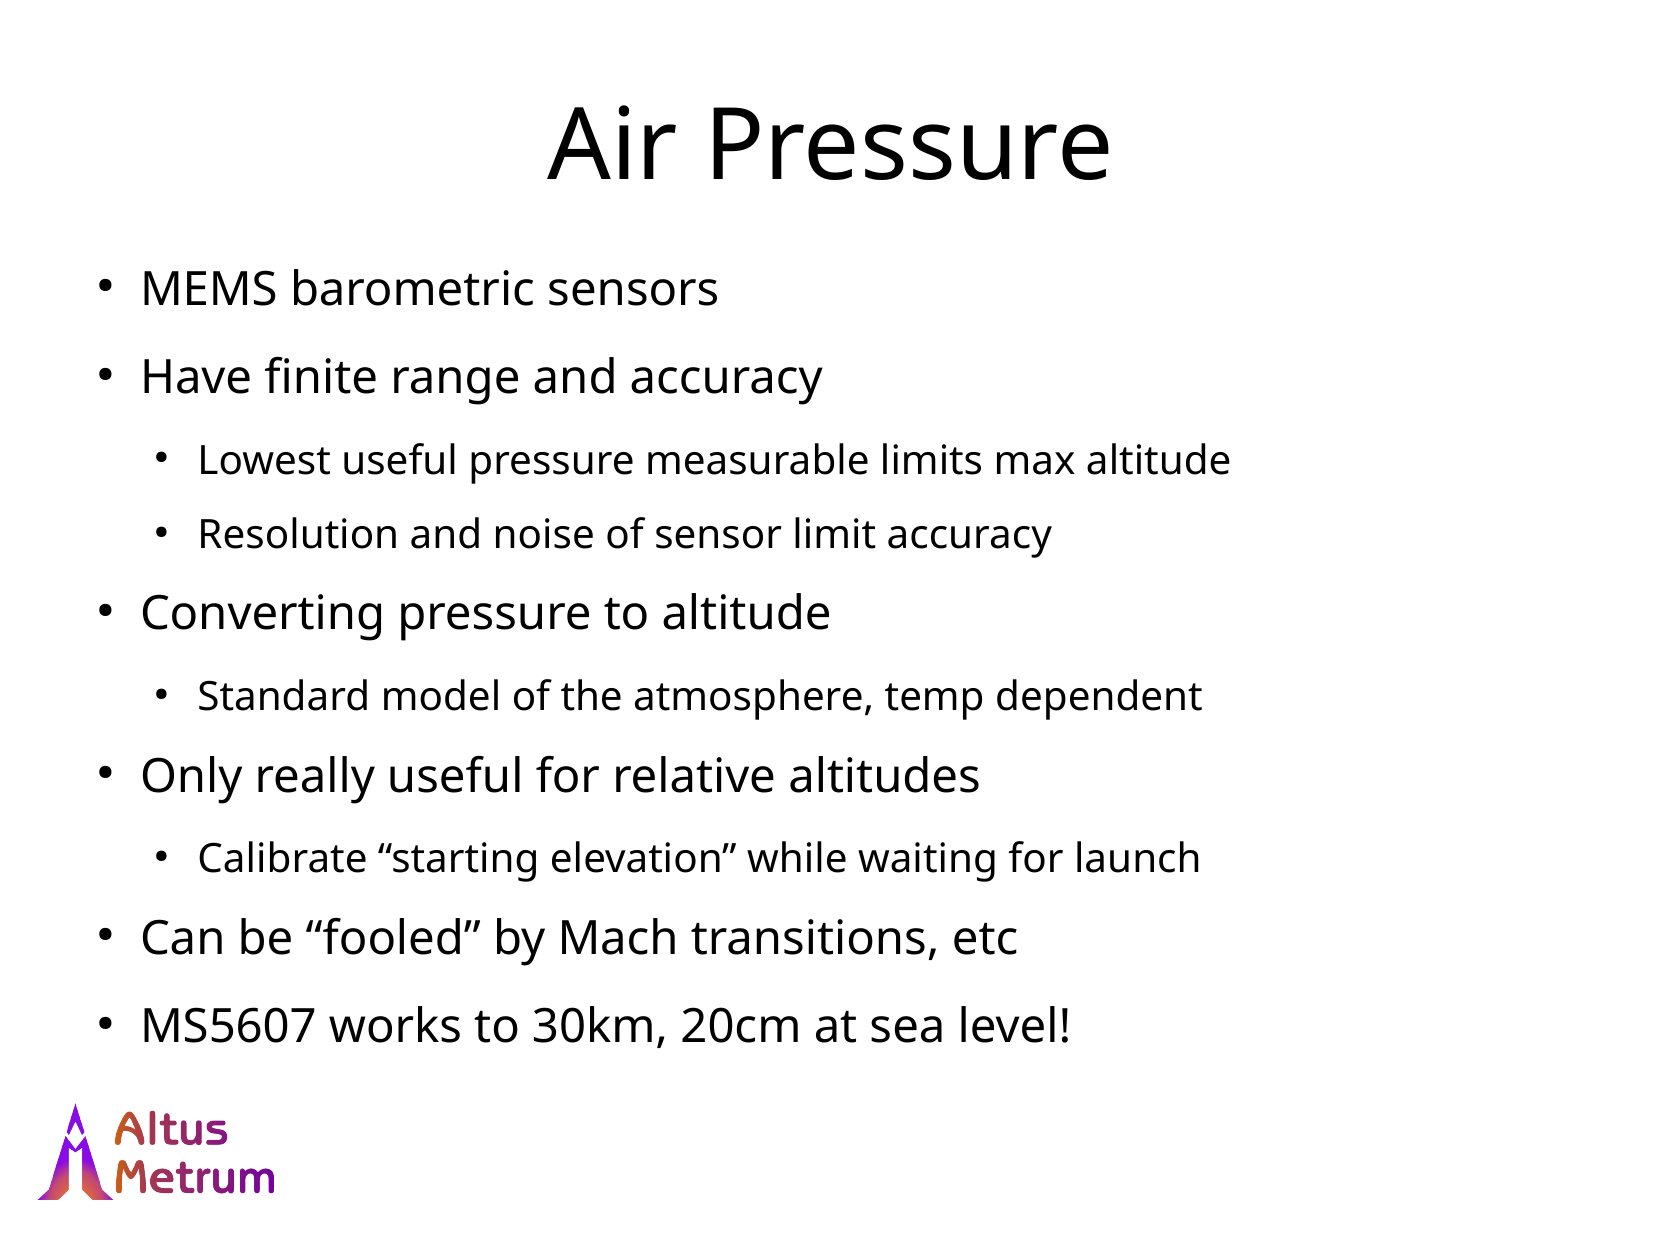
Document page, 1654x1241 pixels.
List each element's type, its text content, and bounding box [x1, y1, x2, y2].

list MEMS barometric sensors Have finite range and accuracy Lowest useful pressure measurable limits max altitude Resolution and noise of sensor limit accuracy Converting pressure to altitude Standard model of the atmosphere, temp dependent Only really useful for relative altitudes Calibrate “starting elevation” while waiting for launch Can be “fooled” by Mach transitions, etc MS5607 works to 30km, 20cm at sea level! [82, 254, 1571, 1059]
title Air Pressure [86, 55, 1576, 226]
picture [37, 1103, 274, 1200]
